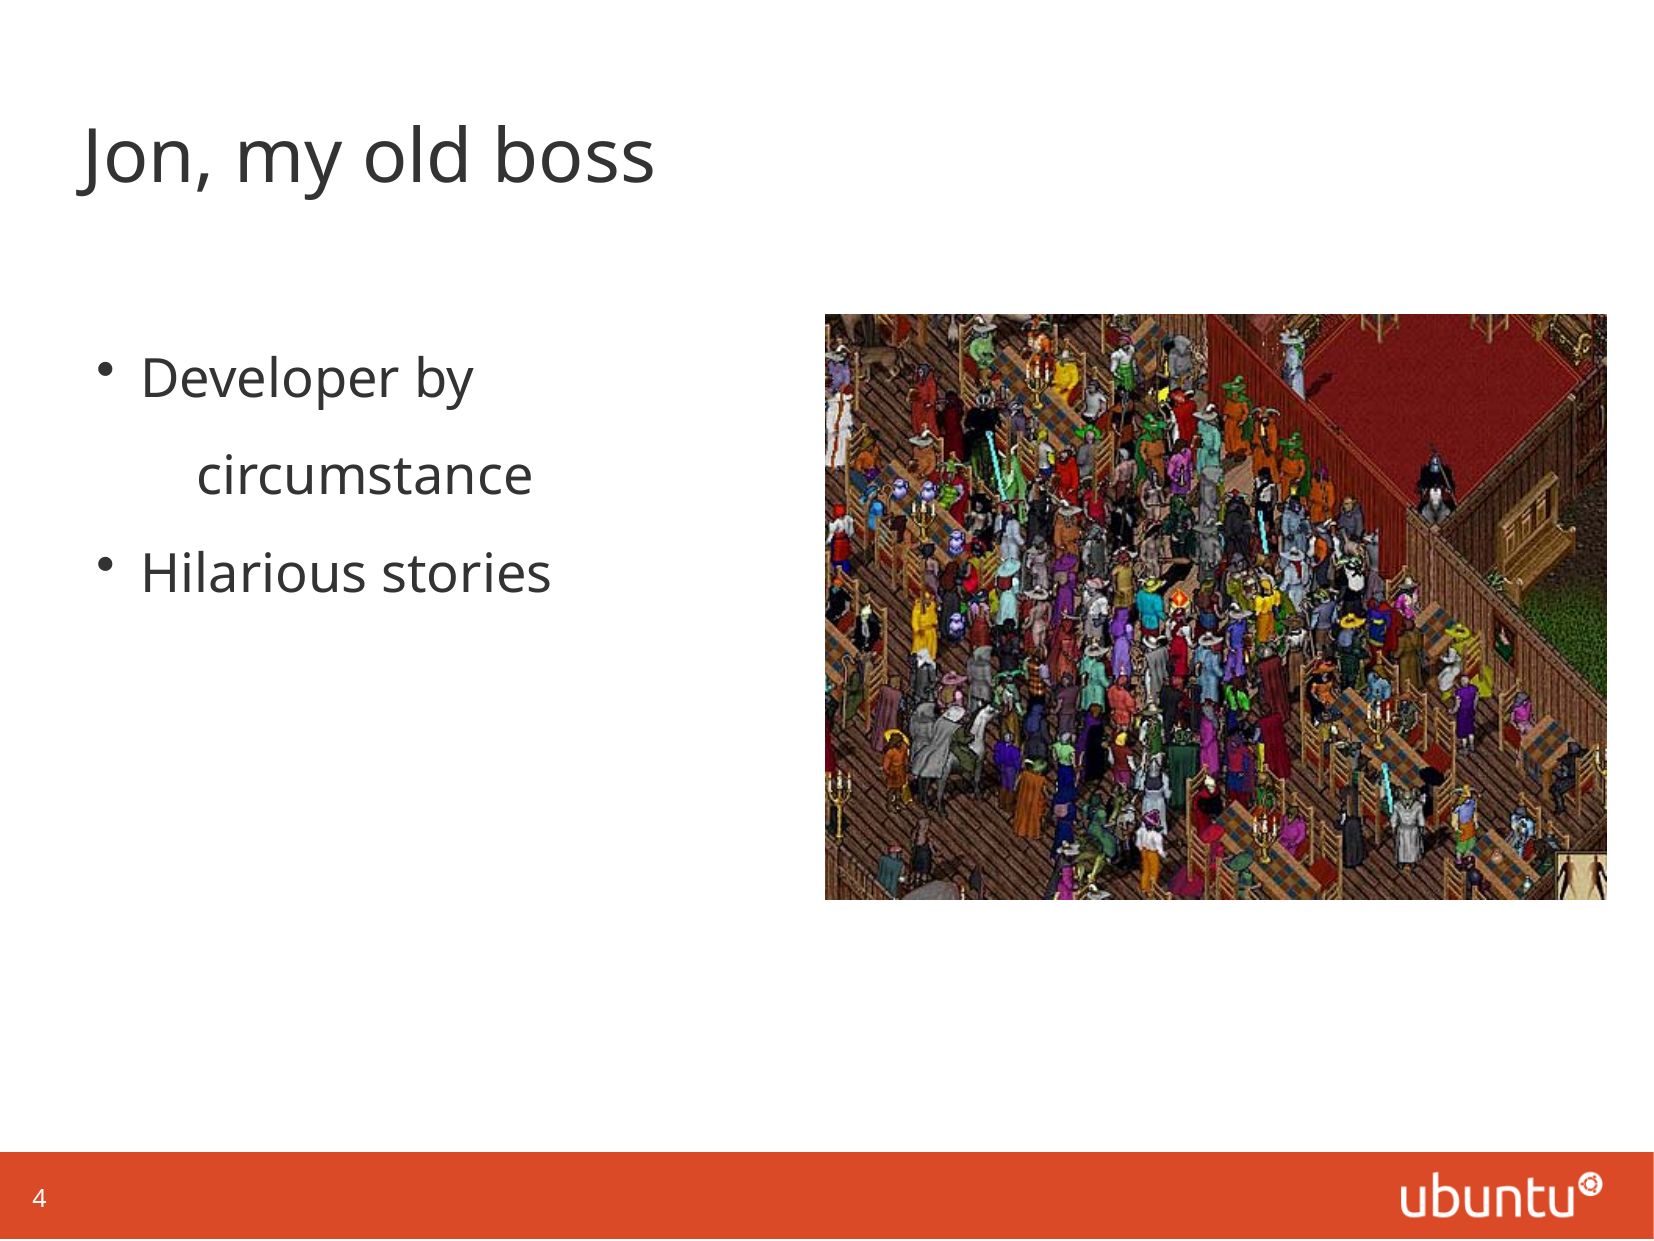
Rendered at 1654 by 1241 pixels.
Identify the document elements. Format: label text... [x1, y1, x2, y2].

title Jon, my old boss [82, 56, 1571, 249]
list Developer by circumstance Hilarious stories [87, 301, 816, 1121]
picture [825, 301, 1607, 1121]
picture [0, 1152, 1654, 1239]
